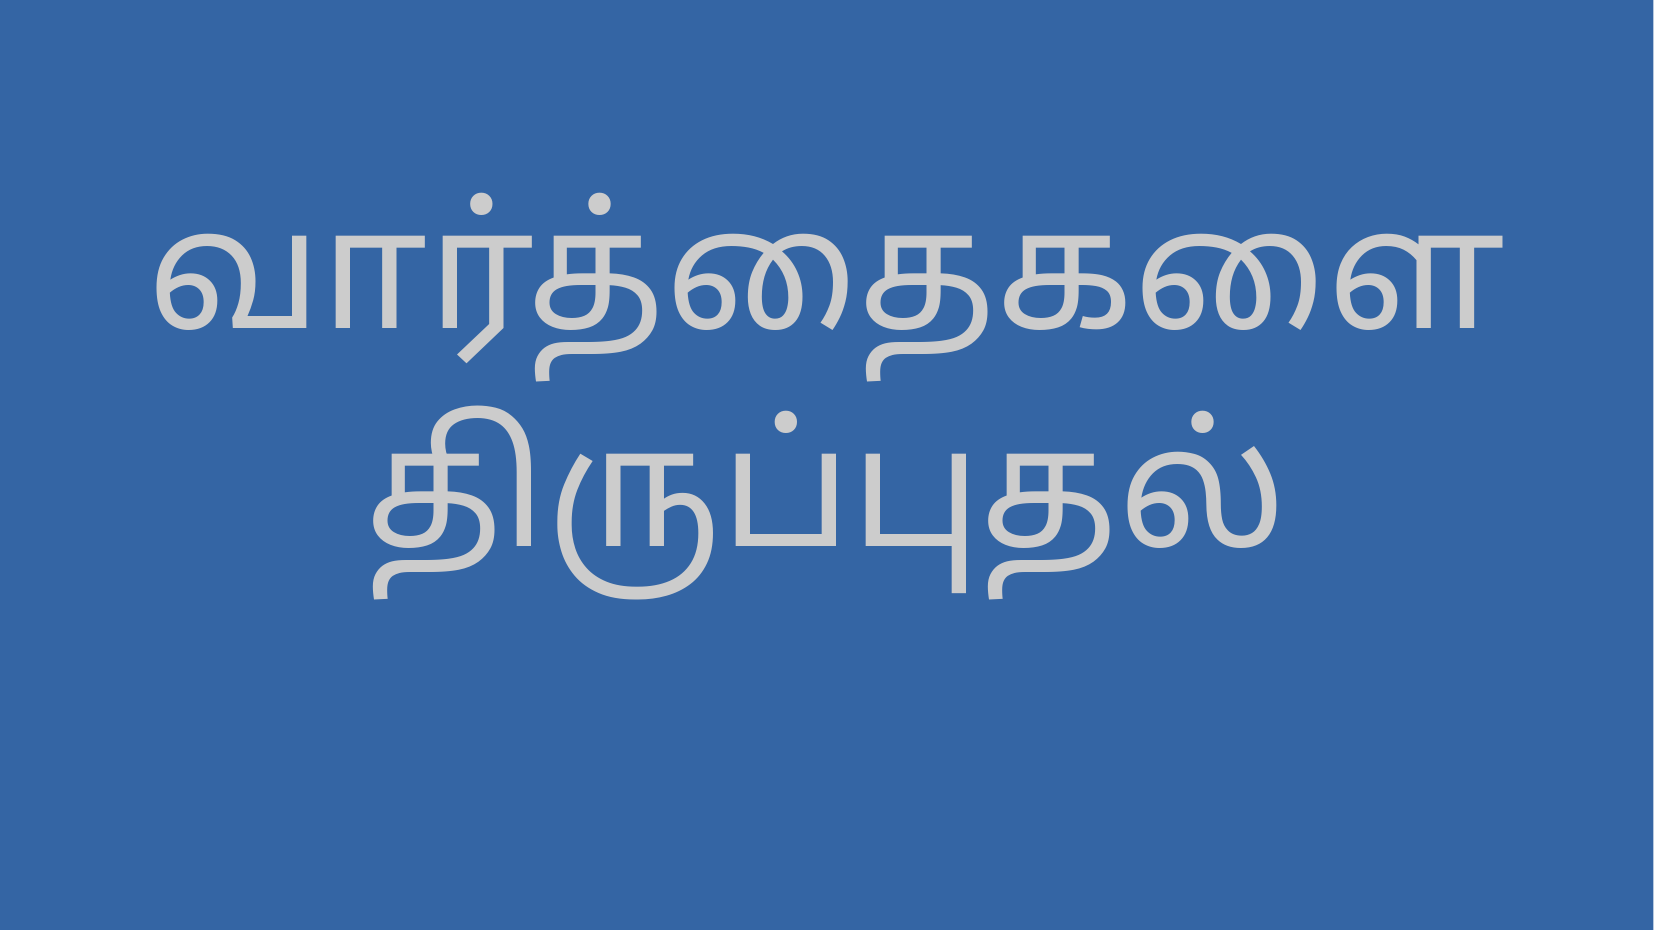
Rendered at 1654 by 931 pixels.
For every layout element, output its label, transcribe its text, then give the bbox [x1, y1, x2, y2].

subtitle வார்த்தைகளை திருப்புதல் [82, 37, 1571, 757]
